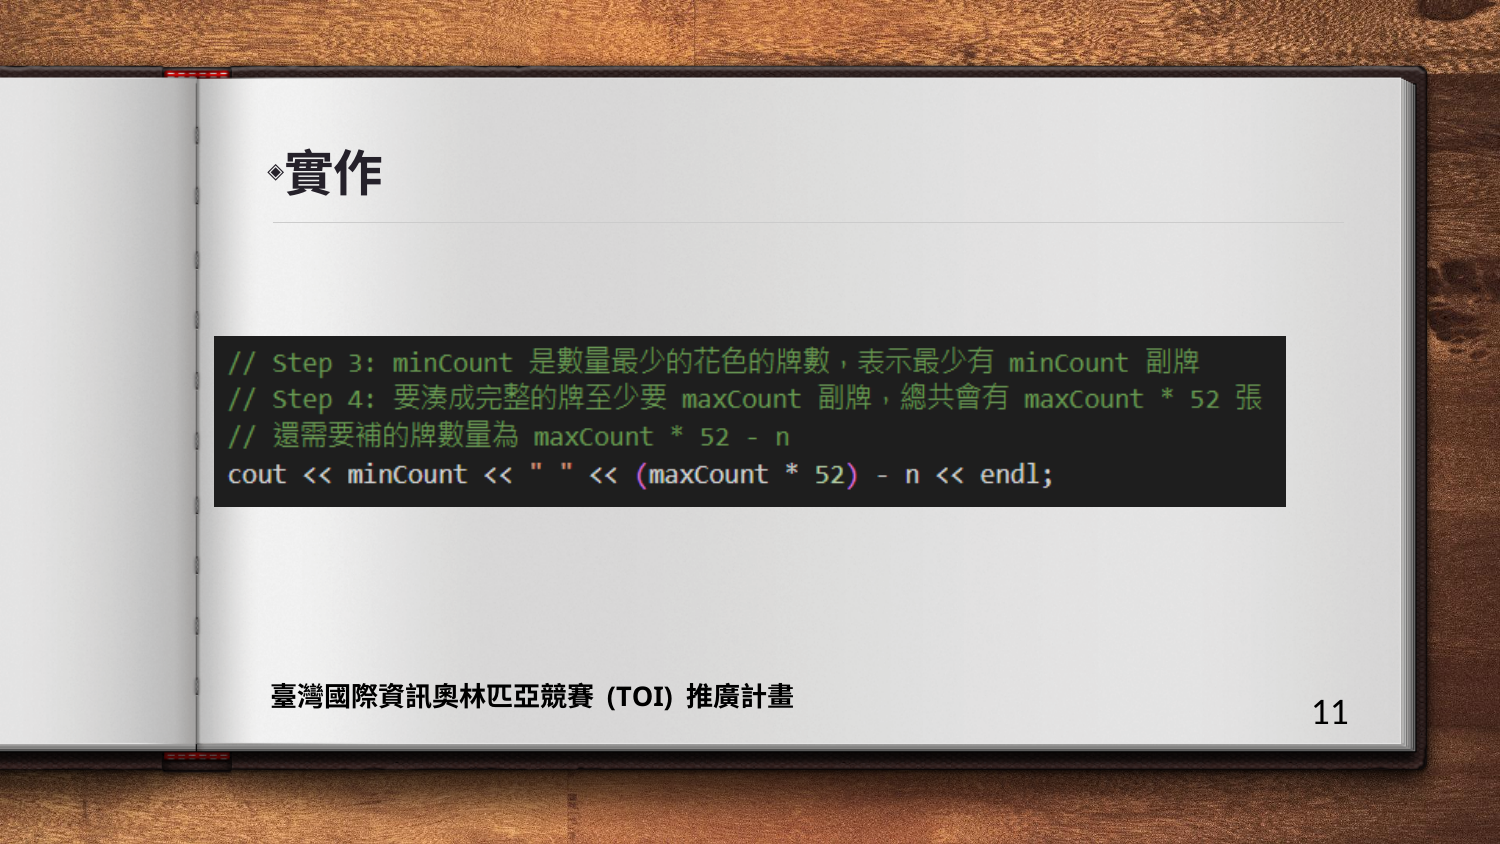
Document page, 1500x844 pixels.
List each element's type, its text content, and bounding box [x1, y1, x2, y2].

text_box 11 [1295, 672, 1386, 737]
list 實作 [252, 126, 1194, 216]
picture [214, 336, 1286, 508]
